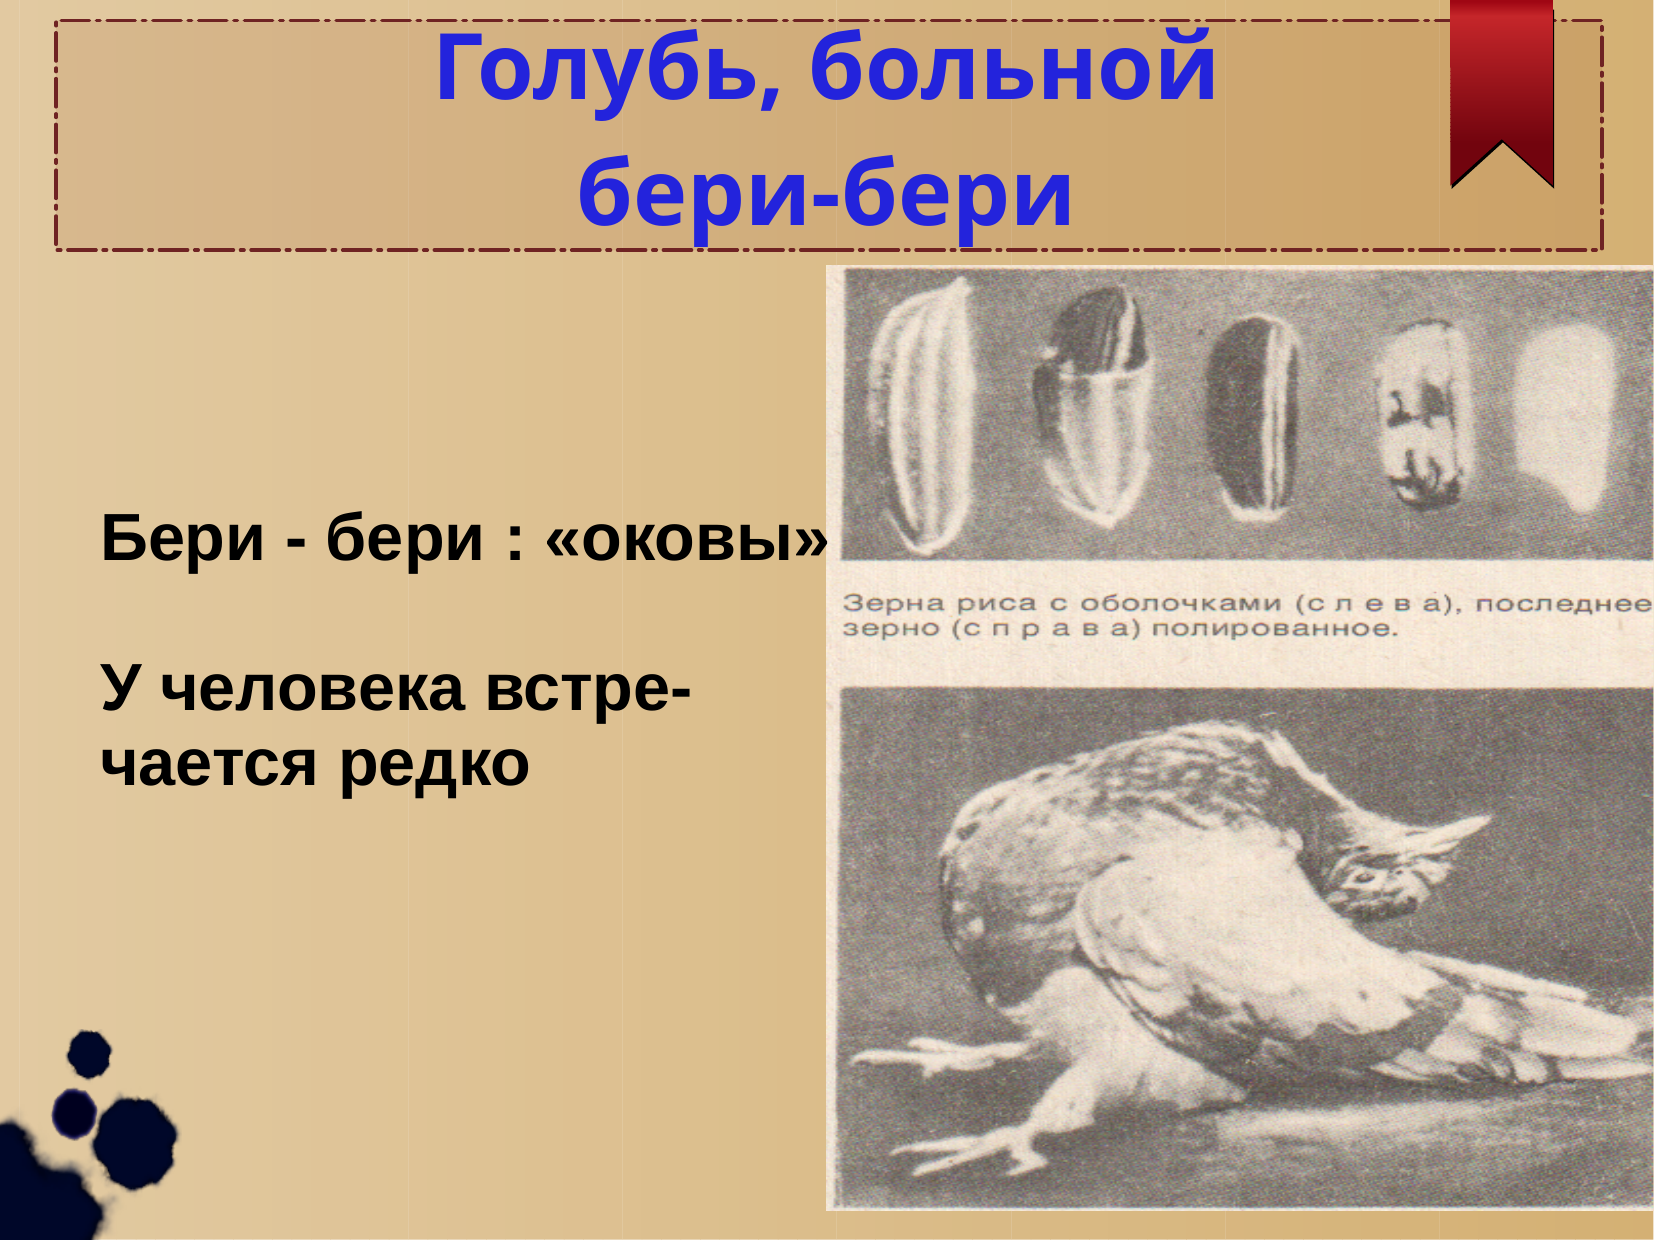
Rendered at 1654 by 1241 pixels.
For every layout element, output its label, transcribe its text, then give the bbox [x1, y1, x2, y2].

title Голубь, больной бери-бери [389, 0, 1264, 255]
picture [826, 265, 1654, 1211]
subtitle Бери - бери : «оковы» У человека встре- чается редко [100, 290, 1556, 1010]
